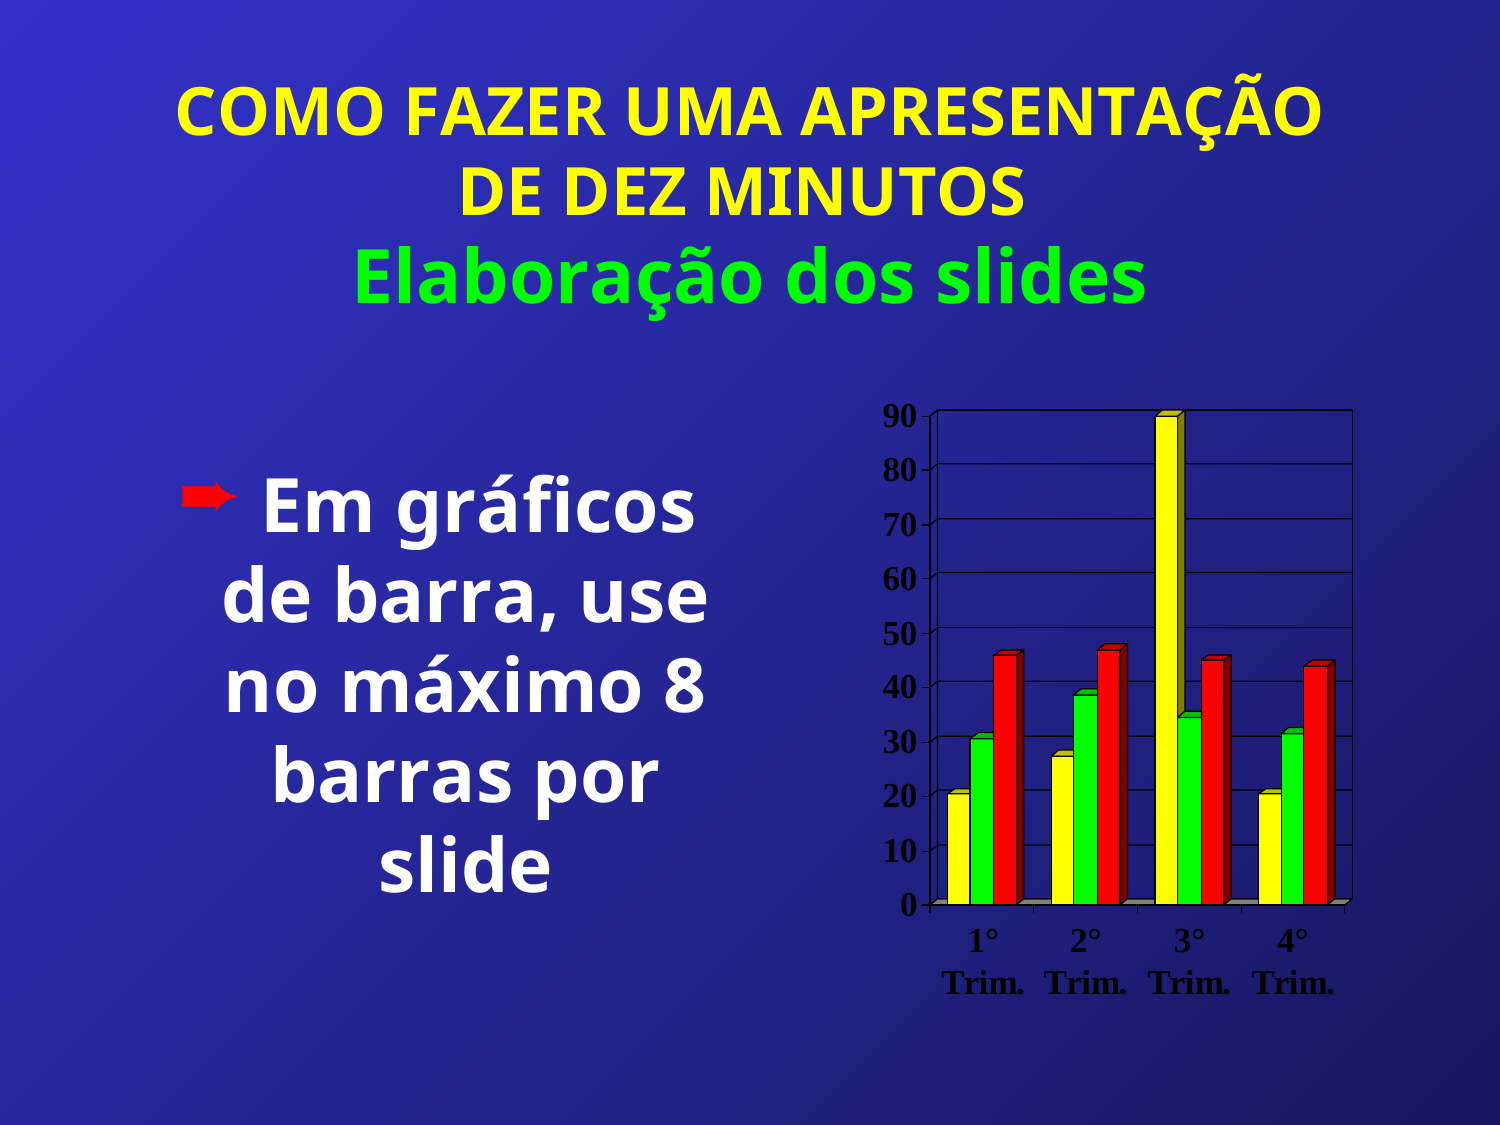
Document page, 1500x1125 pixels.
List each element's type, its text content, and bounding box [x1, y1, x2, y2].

chart [825, 362, 1404, 1037]
list Em gráficos de barra, use no máximo 8 barras por slide [124, 450, 750, 1125]
title COMO FAZER UMA APRESENTAÇÃO DE DEZ MINUTOS Elaboração dos slides [112, 61, 1388, 327]
